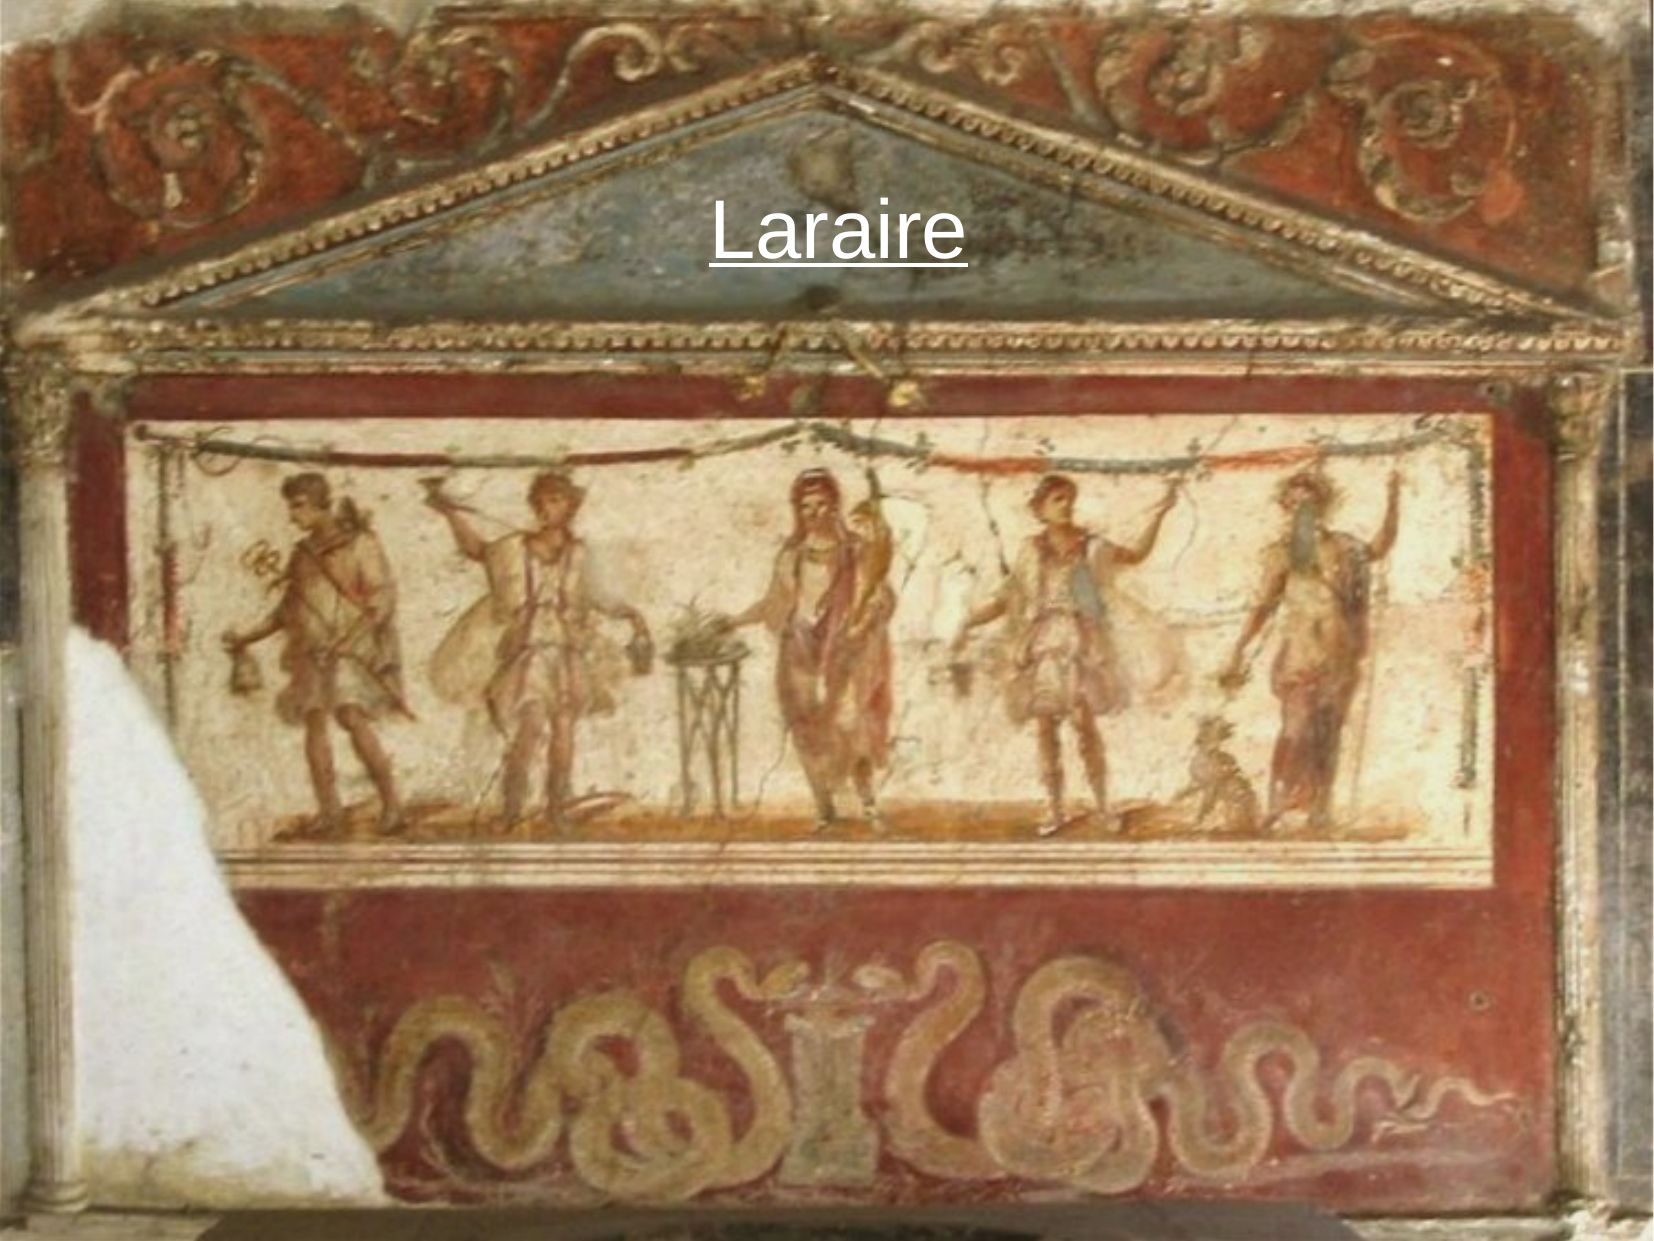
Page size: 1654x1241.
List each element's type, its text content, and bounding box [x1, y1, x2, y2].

text_box Laraire [354, 175, 1323, 284]
picture [0, 0, 1654, 1241]
